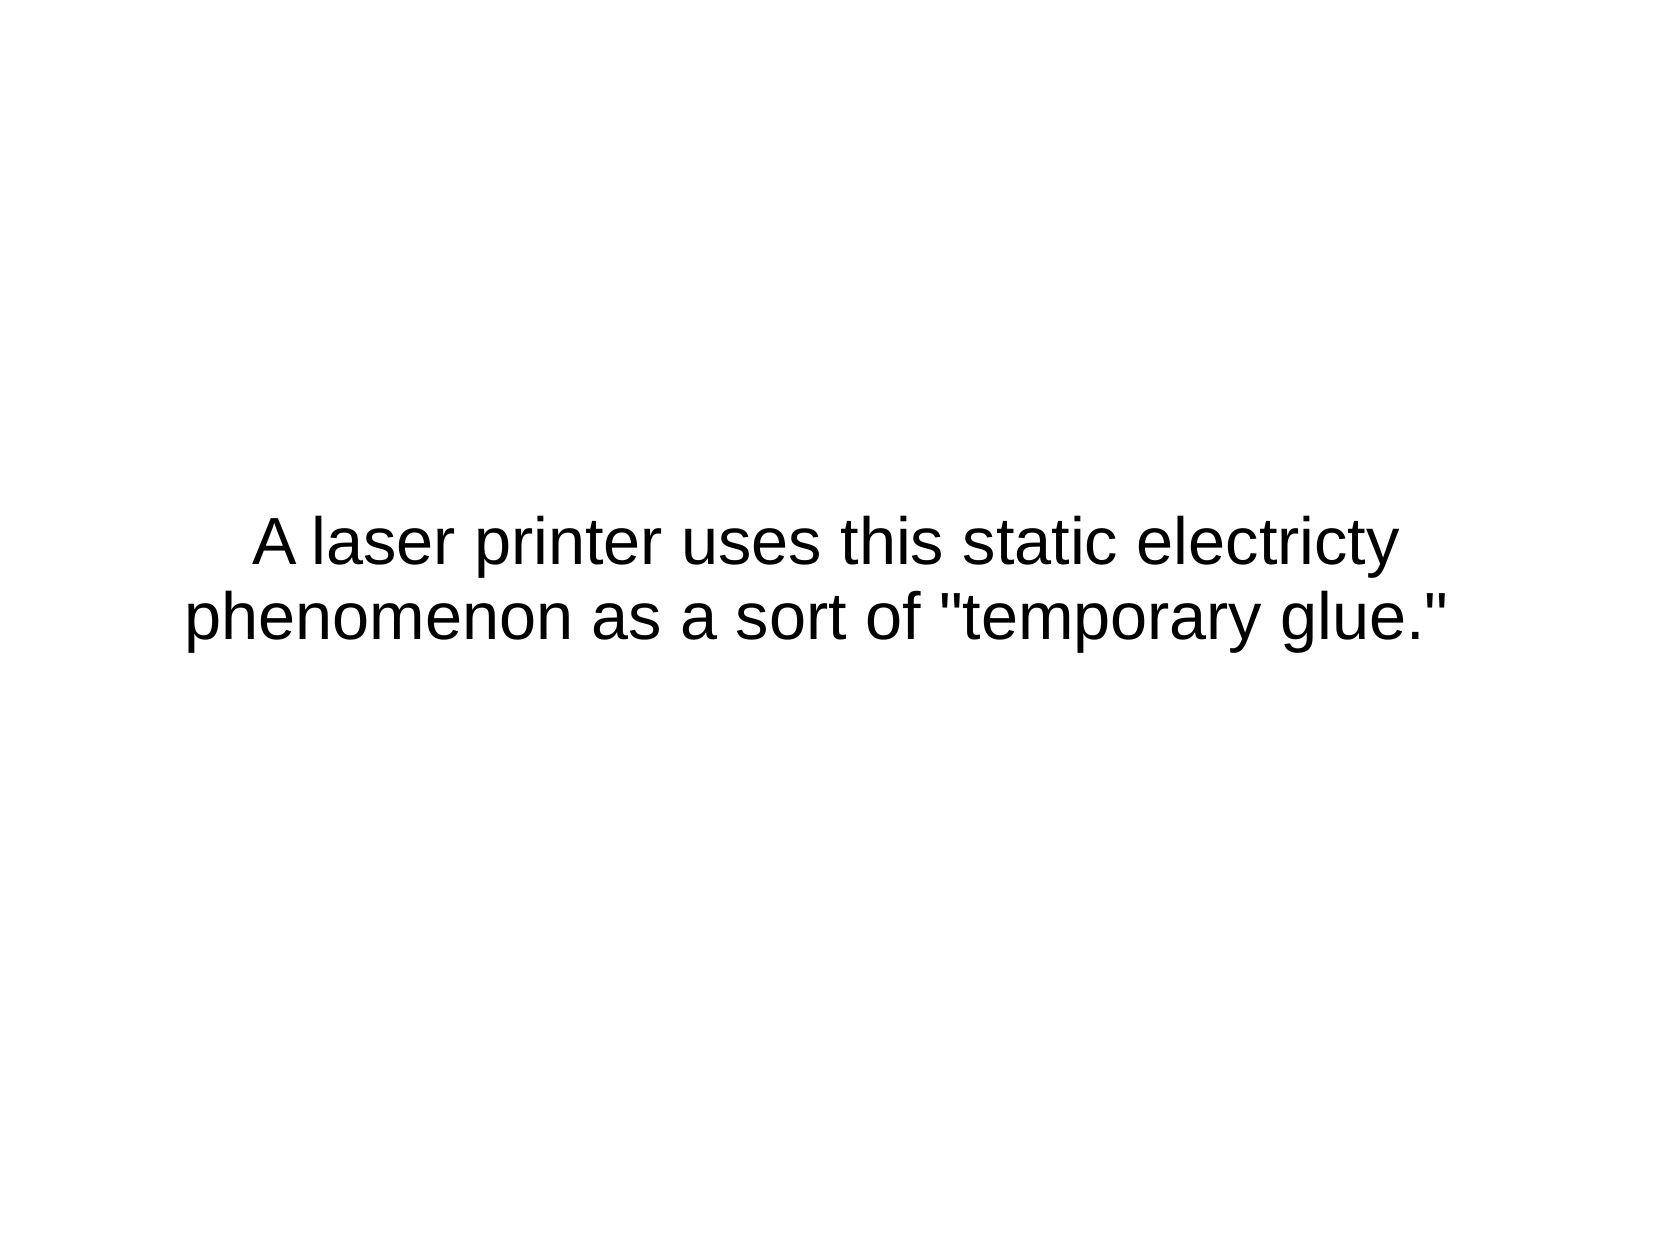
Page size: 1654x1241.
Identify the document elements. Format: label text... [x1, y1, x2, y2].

subtitle A laser printer uses this static electricty phenomenon as a sort of "temporary glue." [82, 56, 1571, 1102]
